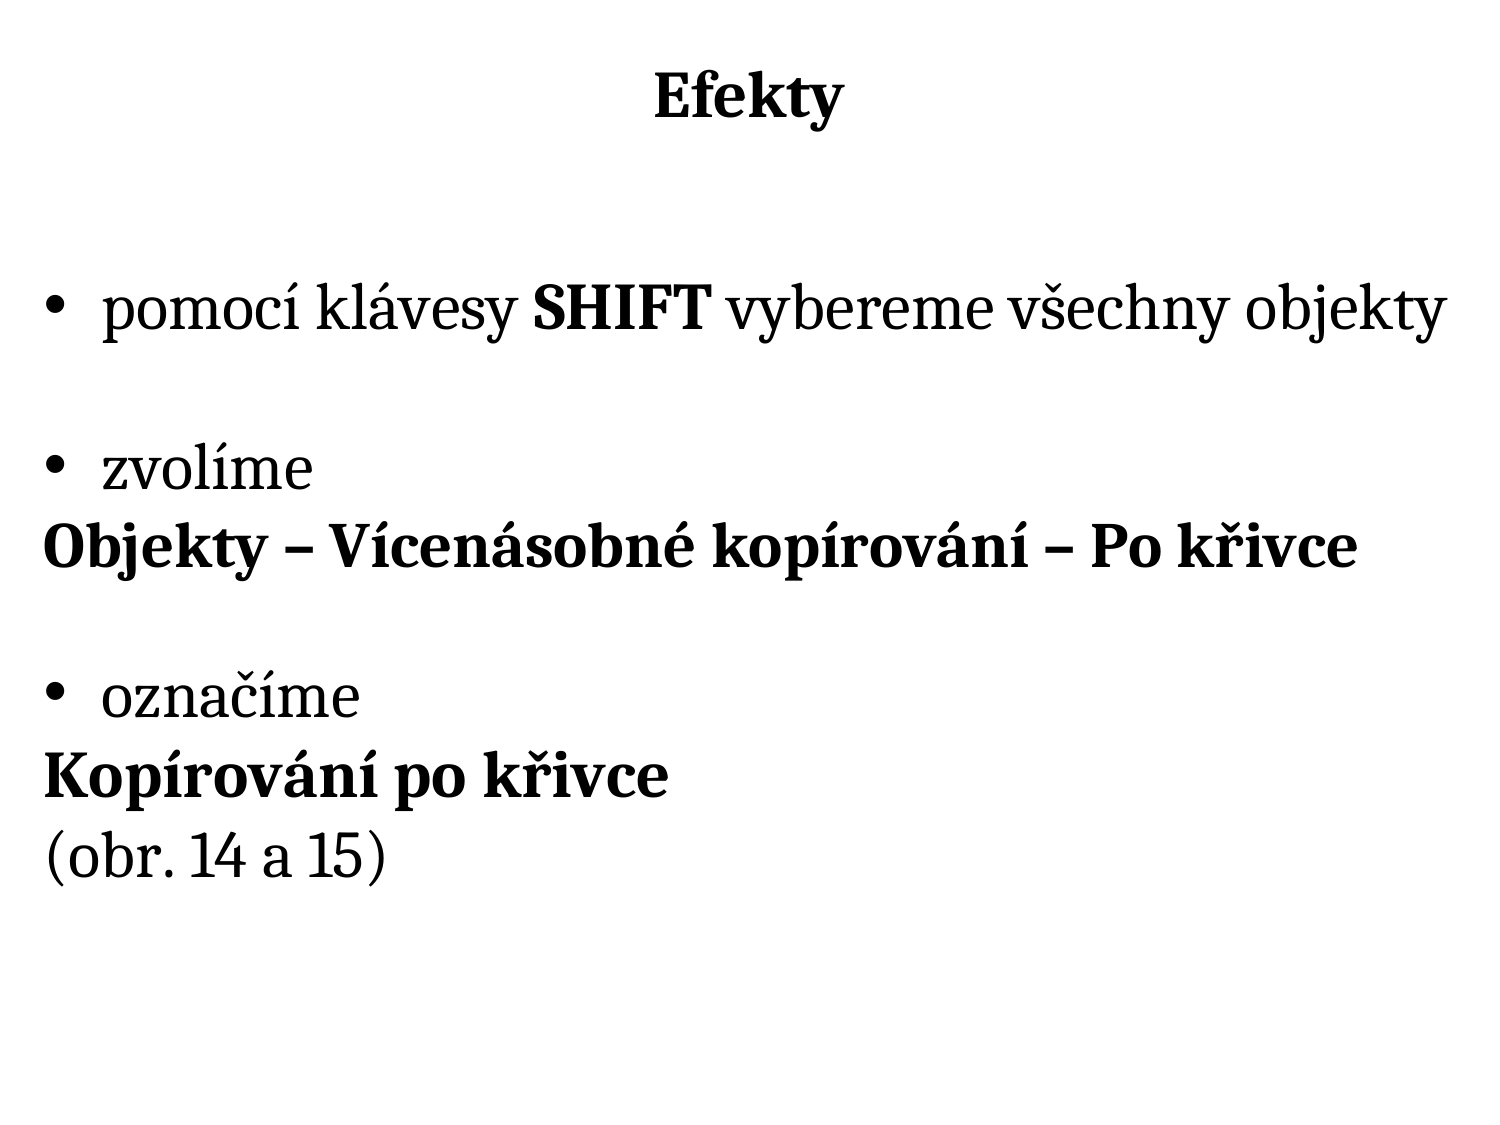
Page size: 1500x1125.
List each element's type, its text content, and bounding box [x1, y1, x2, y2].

text_box pomocí klávesy SHIFT vybereme všechny objekty zvolíme Objekty – Vícenásobné kopírování – Po křivce označíme Kopírování po křivce (obr. 14 a 15) [0, 255, 1500, 899]
text_box Efekty [0, 42, 1500, 139]
